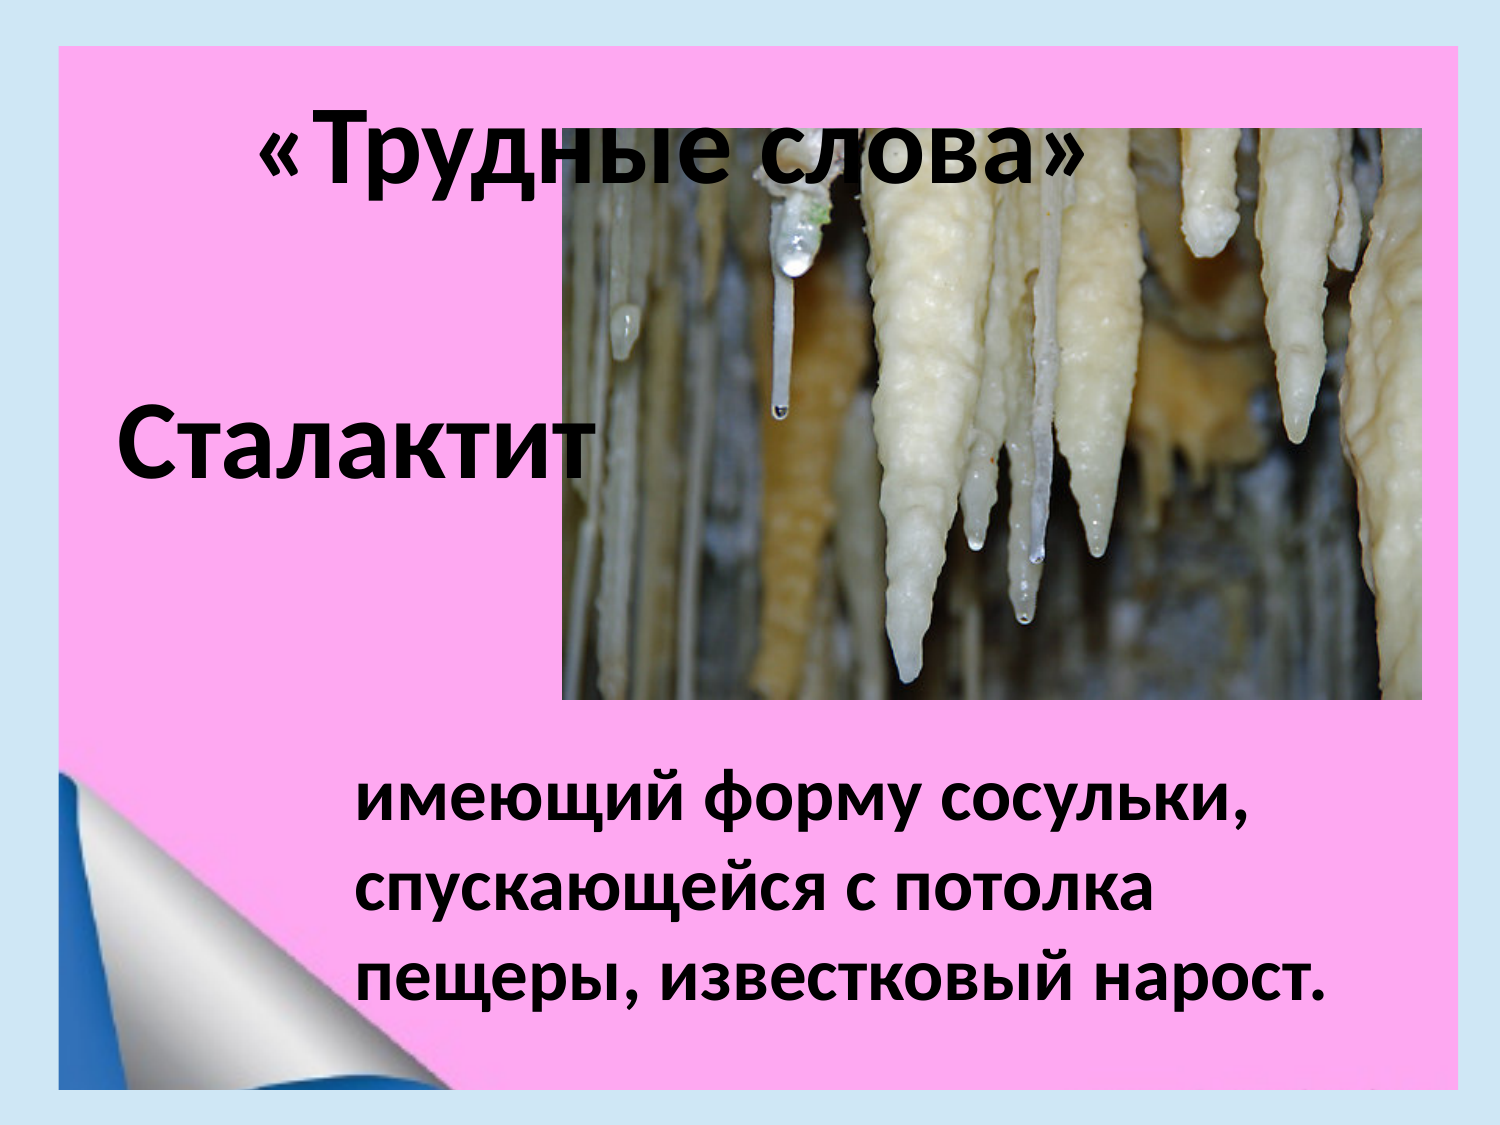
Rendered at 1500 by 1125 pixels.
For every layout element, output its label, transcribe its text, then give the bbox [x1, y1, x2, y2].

picture [58, 46, 1459, 1090]
text_box «Трудные слова» [0, 45, 1350, 233]
text_box имеющий форму сосульки, спускающейся с потолка пещеры, известковый нарост. [339, 738, 1383, 1024]
text_box Сталактит [70, 339, 645, 528]
